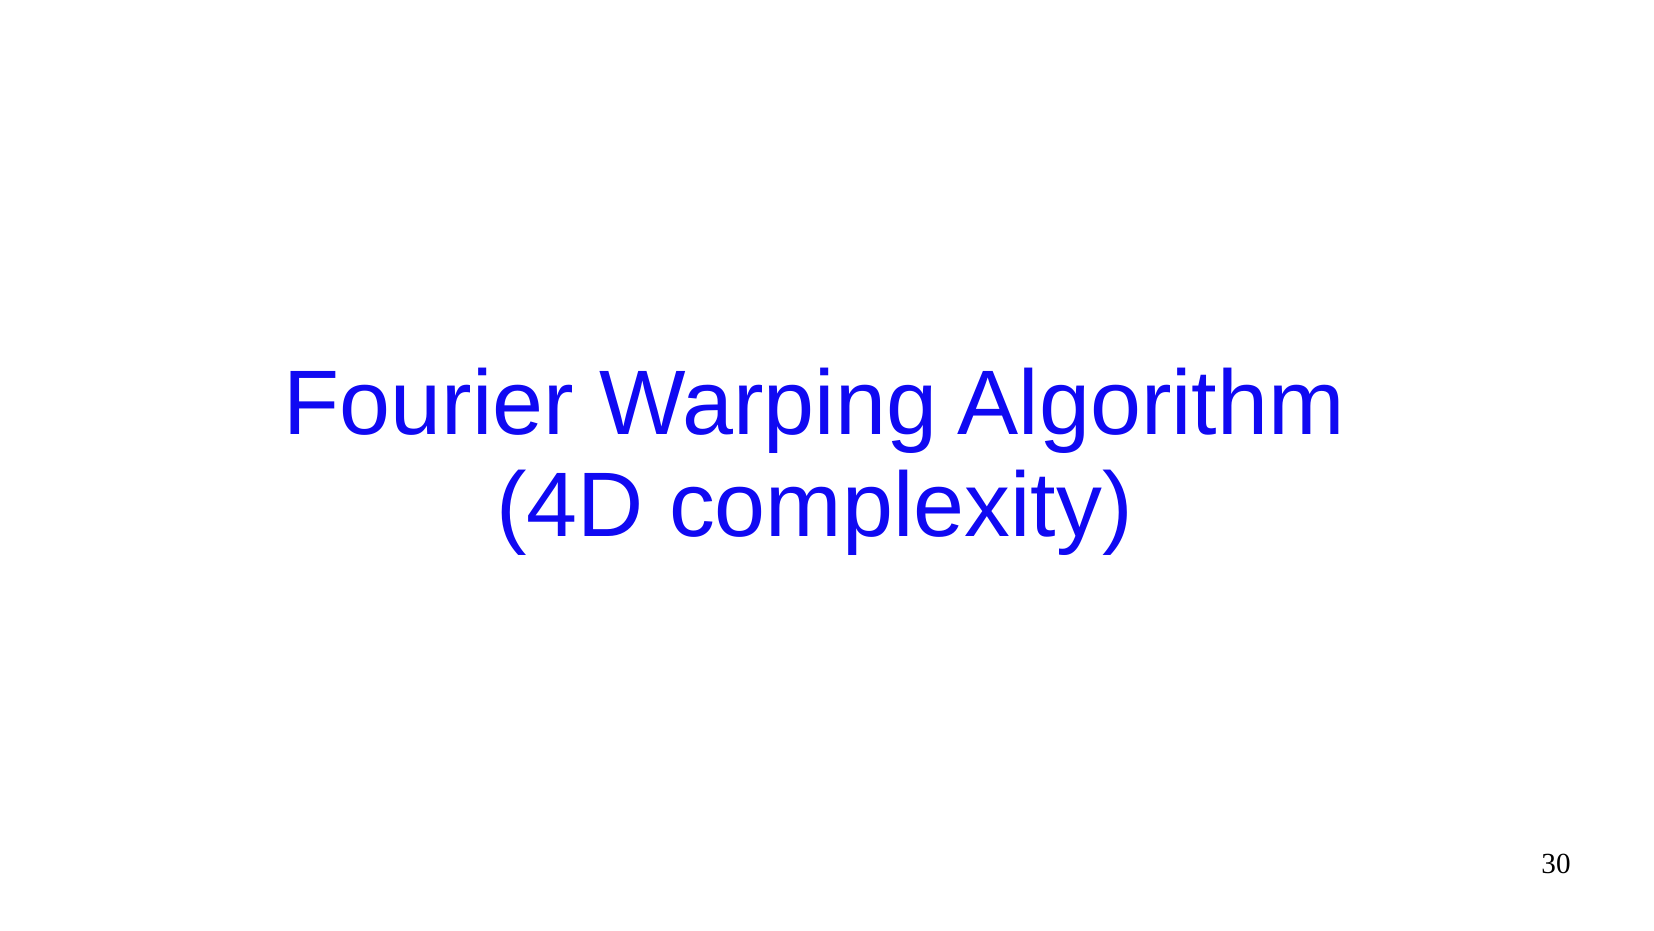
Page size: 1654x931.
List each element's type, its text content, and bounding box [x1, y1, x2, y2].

title Fourier Warping Algorithm (4D complexity) [70, 351, 1560, 557]
